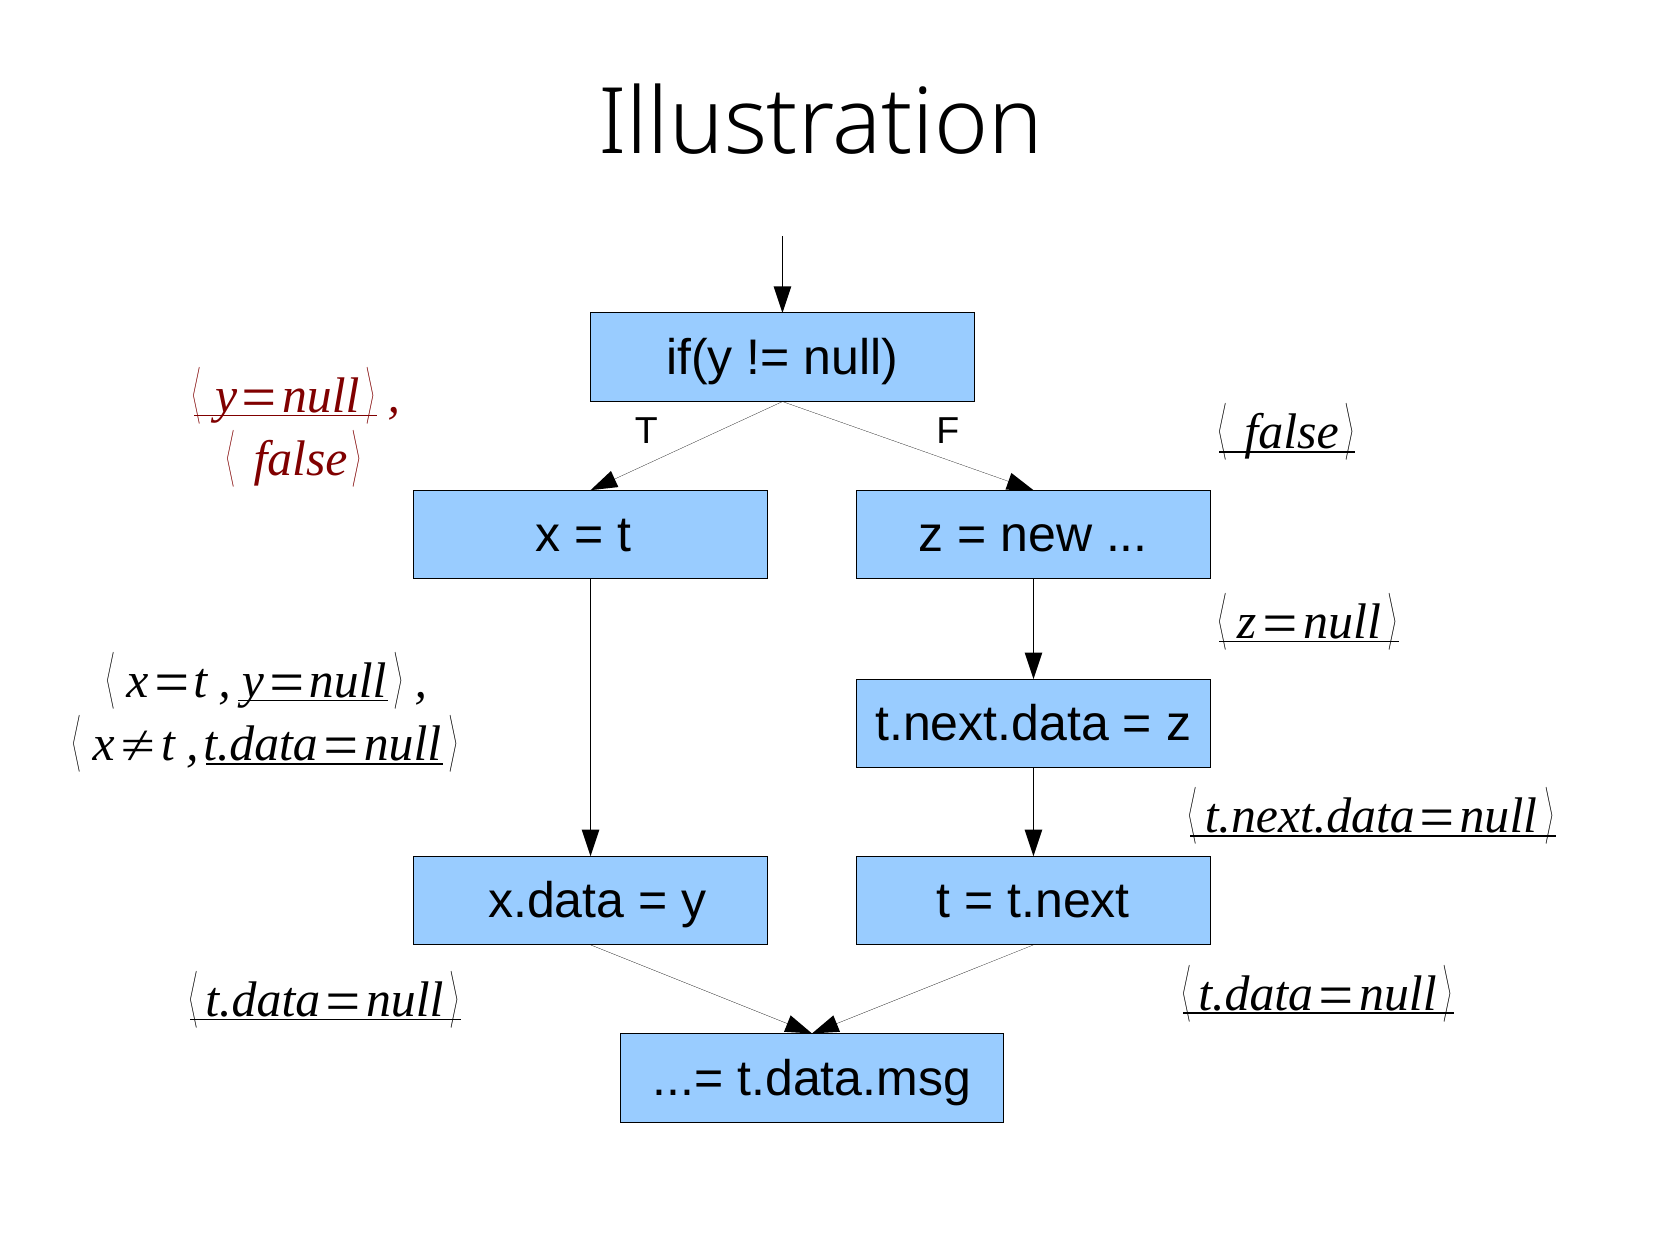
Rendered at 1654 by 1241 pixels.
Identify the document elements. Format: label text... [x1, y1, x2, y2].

text_box z = new ... [856, 490, 1211, 579]
text_box if(y != null) [590, 312, 975, 402]
chart [1210, 590, 1408, 653]
chart [185, 364, 406, 491]
chart [1210, 401, 1364, 463]
text_box F [921, 401, 975, 459]
title Illustration [76, 58, 1565, 178]
text_box x.data = y [413, 856, 768, 945]
text_box t.next.data = z [856, 679, 1211, 768]
text_box t = t.next [856, 856, 1211, 945]
chart [1181, 785, 1564, 847]
text_box T [620, 401, 673, 459]
chart [1174, 962, 1463, 1024]
chart [181, 968, 470, 1031]
text_box ...= t.data.msg [620, 1033, 1004, 1123]
chart [65, 649, 467, 776]
text_box x = t [413, 490, 768, 579]
